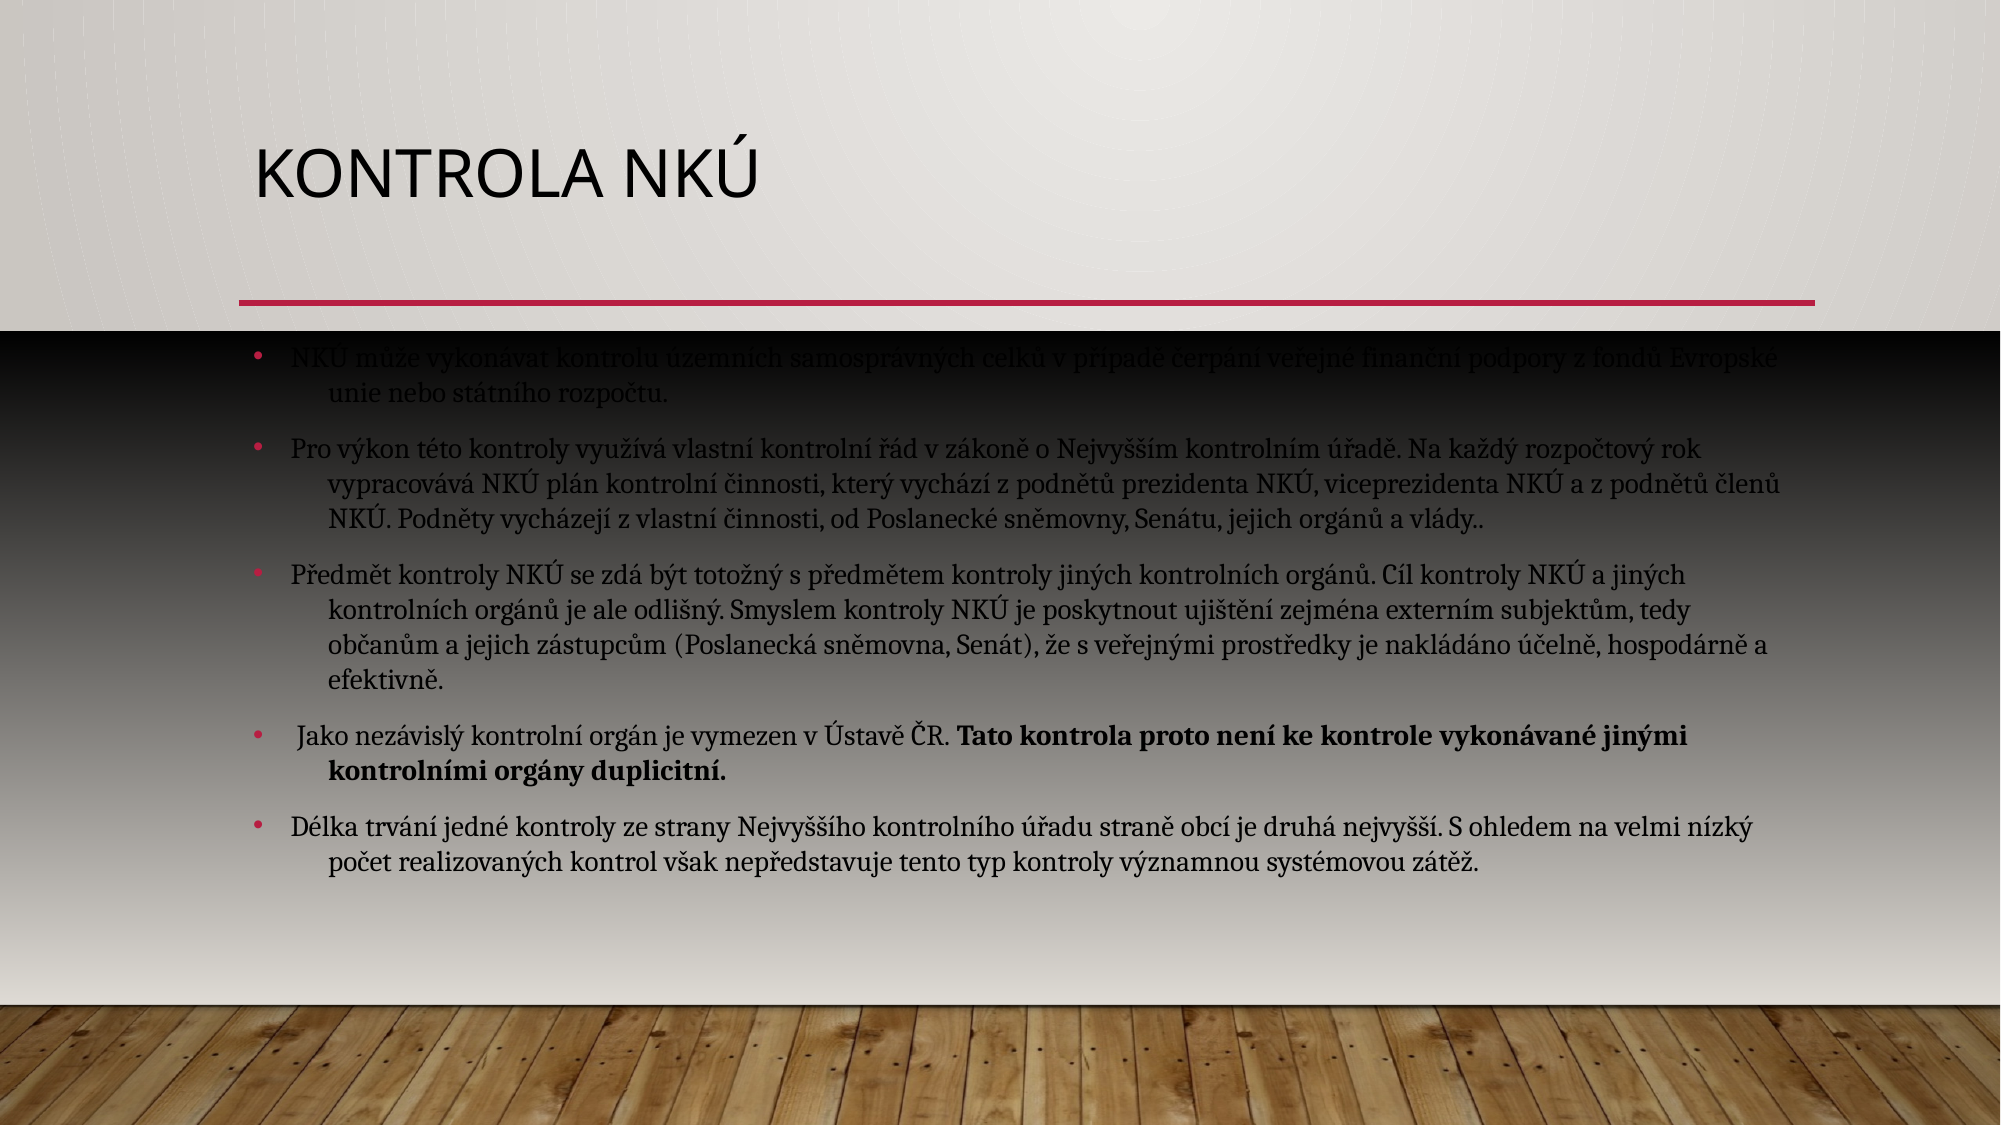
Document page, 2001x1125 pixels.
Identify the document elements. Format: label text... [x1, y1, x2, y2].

title Kontrola NKÚ [238, 131, 1814, 305]
list NKÚ může vykonávat kontrolu územních samosprávných celků v případě čerpání veřejné finanční podpory z fondů Evropské unie nebo státního rozpočtu. Pro výkon této kontroly využívá vlastní kontrolní řád v zákoně o Nejvyšším kontrolním úřadě. Na každý rozpočtový rok vypracovává NKÚ plán kontrolní činnosti, který vychází z podnětů prezidenta NKÚ, viceprezidenta NKÚ a z podnětů členů NKÚ. Podněty vycházejí z vlastní činnosti, od Poslanecké sněmovny, Senátu, jejich orgánů a vlády.. Předmět kontroly NKÚ se zdá být totožný s předmětem kontroly jiných kontrolních orgánů. Cíl kontroly NKÚ a jiných kontrolních orgánů je ale odlišný. Smyslem kontroly NKÚ je poskytnout ujištění zejména externím subjektům, tedy občanům a jejich zástupcům (Poslanecká sněmovna, Senát), že s veřejnými prostředky je nakládáno účelně, hospodárně a efektivně. Jako nezávislý kontrolní orgán je vymezen v Ústavě ČR. Tato kontrola proto není ke kontrole vykonávané jinými kontrolními orgány duplicitní. Délka trvání jedné kontroly ze strany Nejvyššího kontrolního úřadu straně obcí je druhá nejvyšší. S ohledem na velmi nízký počet realizovaných kontrol však nepředstavuje tento typ kontroly významnou systémovou zátěž. [238, 330, 1814, 897]
